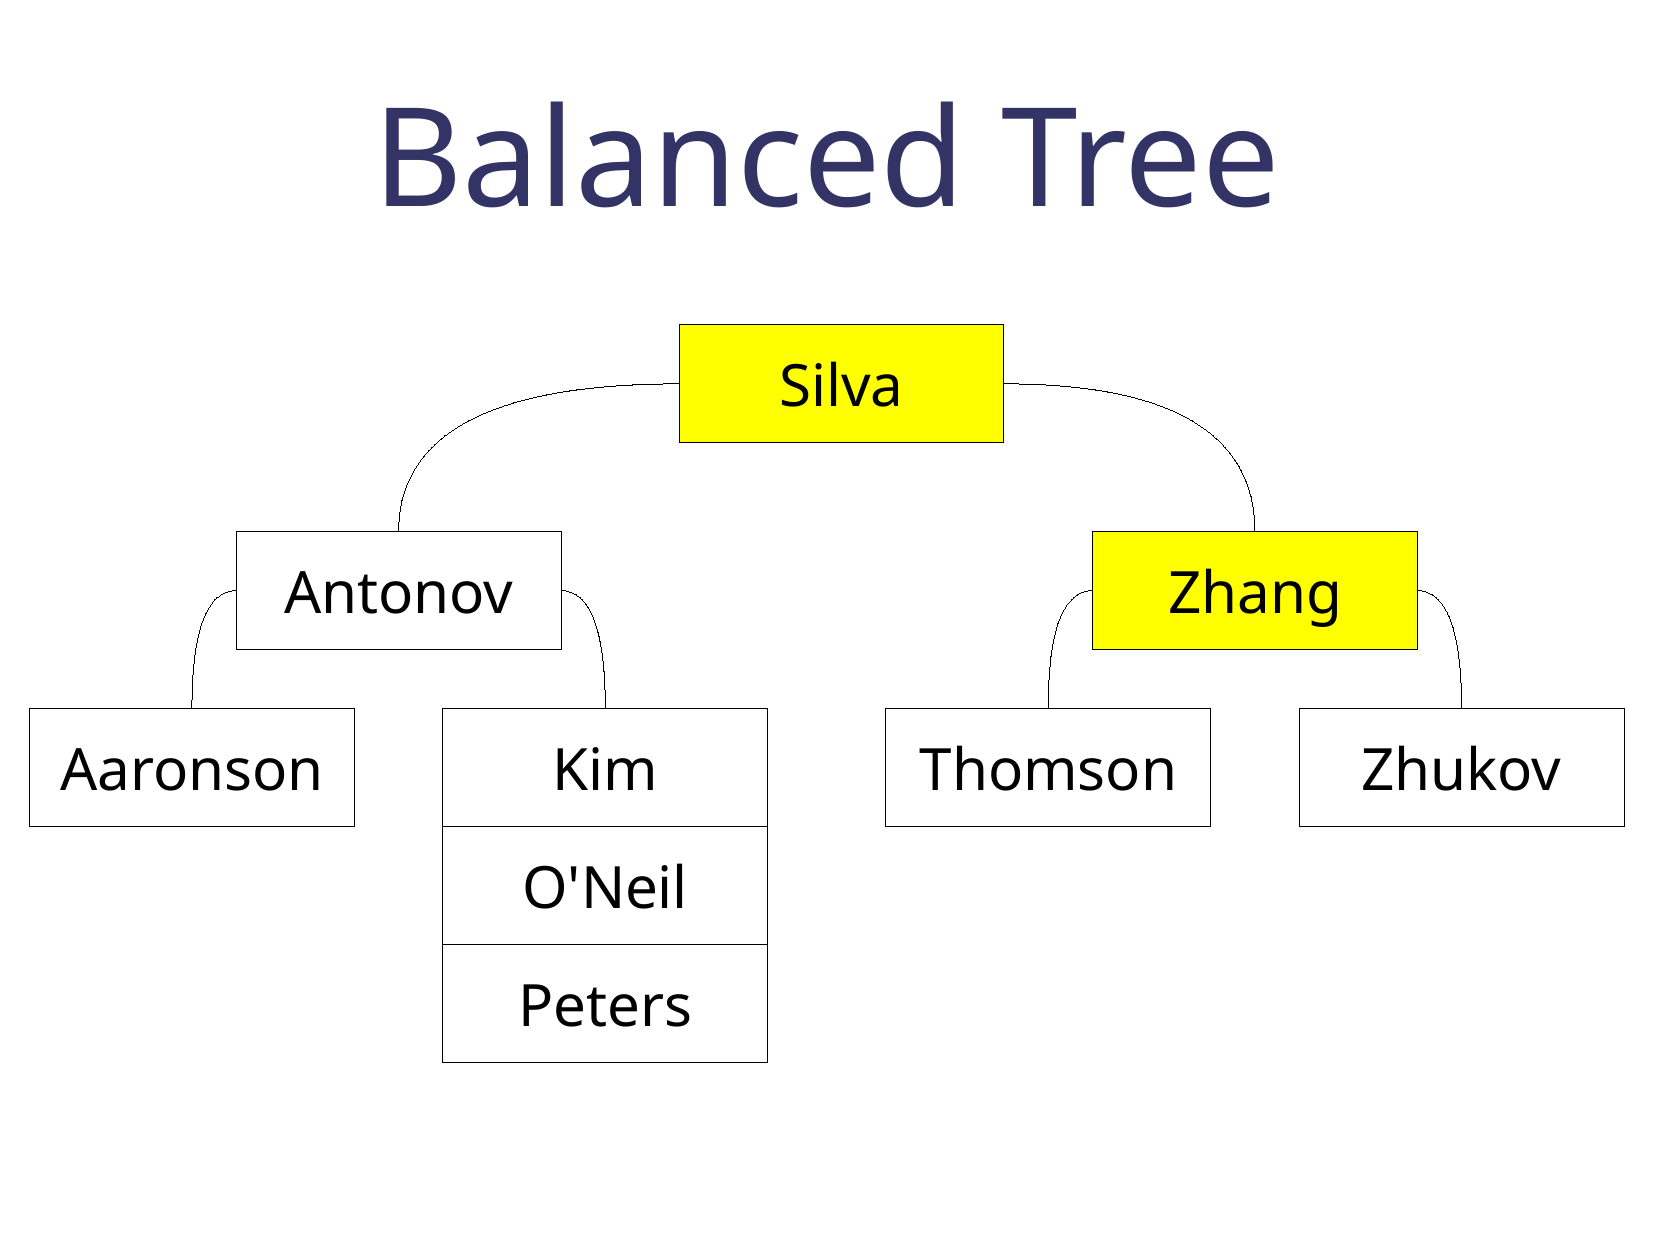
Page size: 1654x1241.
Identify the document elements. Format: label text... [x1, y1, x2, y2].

text_box Aaronson [29, 708, 355, 827]
text_box Silva [679, 324, 1004, 443]
text_box Zhukov [1299, 708, 1625, 827]
title Balanced Tree [82, 56, 1571, 250]
text_box Kim [442, 708, 768, 827]
text_box Antonov [236, 531, 562, 650]
text_box O'Neil [442, 827, 768, 944]
text_box Zhang [1092, 531, 1418, 650]
text_box Peters [442, 944, 768, 1063]
text_box Thomson [885, 708, 1211, 827]
